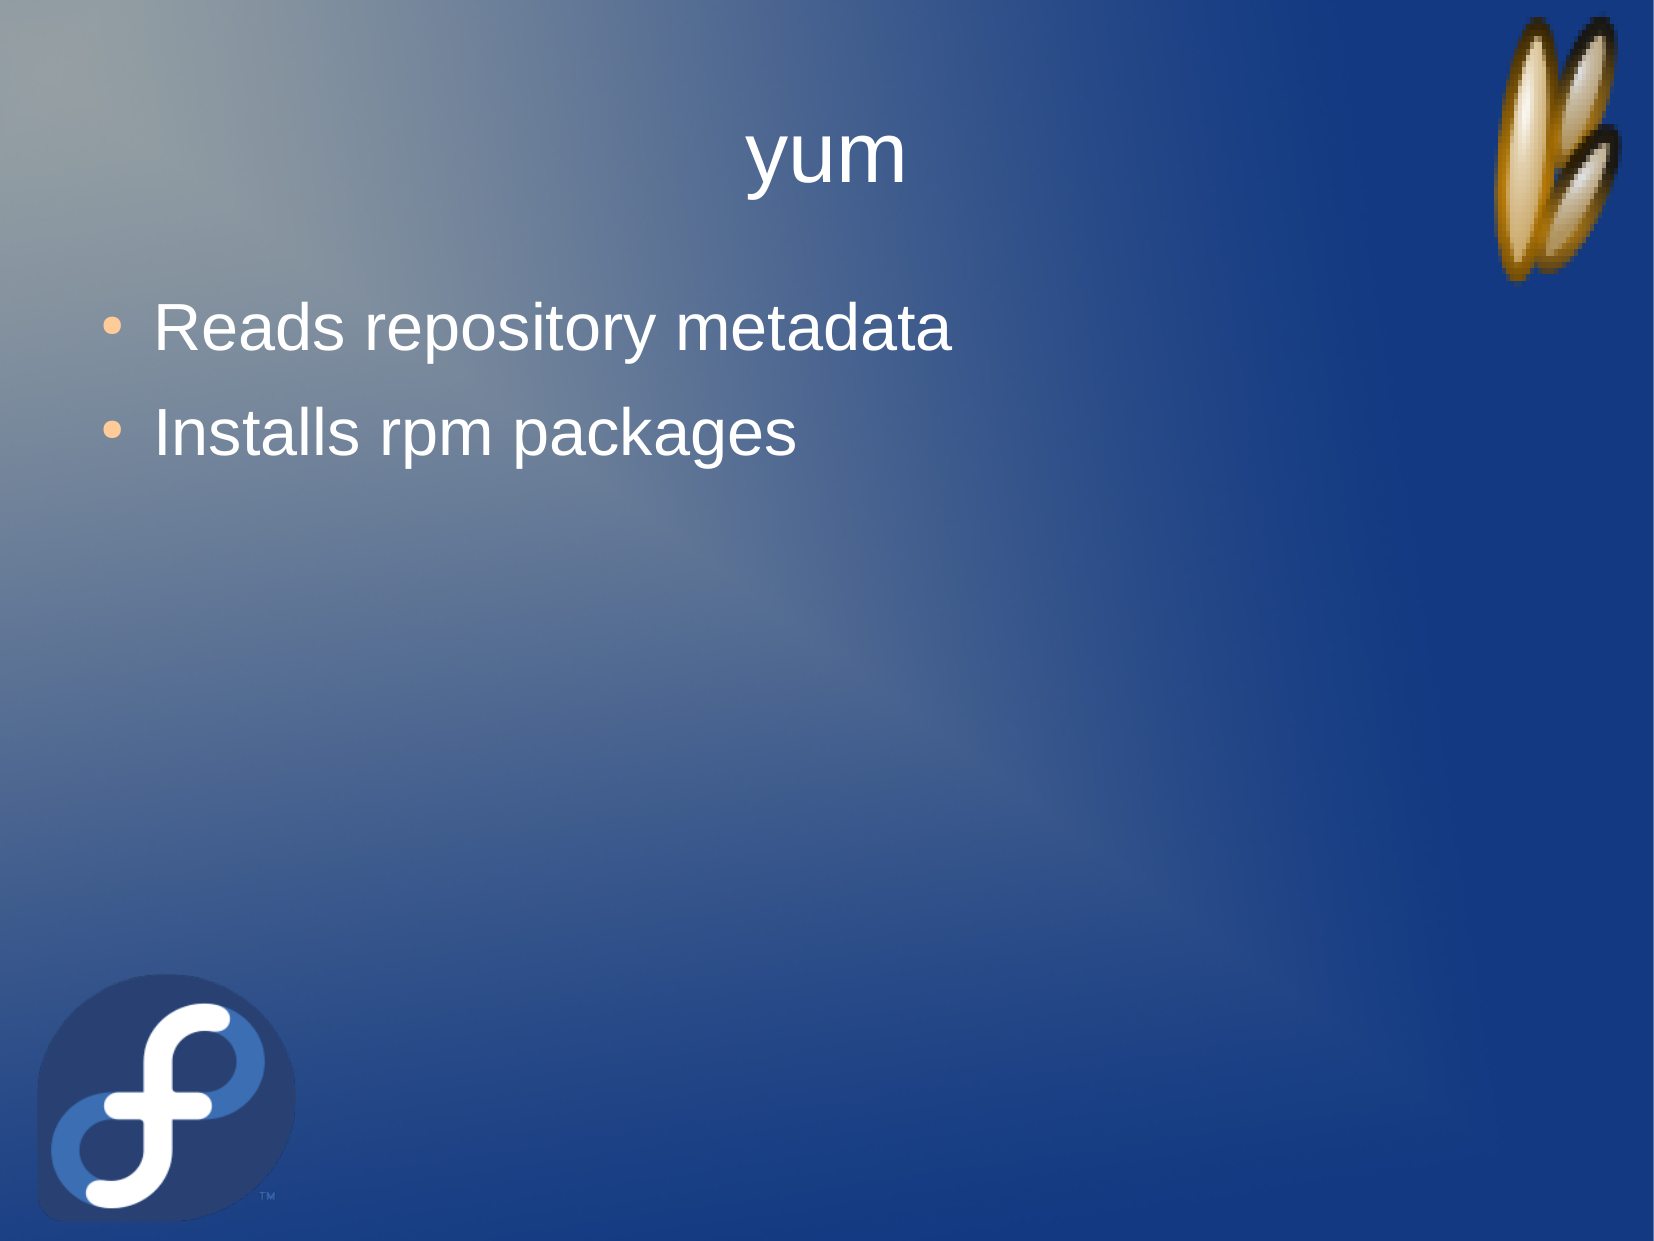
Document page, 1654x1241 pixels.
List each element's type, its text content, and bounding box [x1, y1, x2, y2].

list Reads repository metadata Installs rpm packages [82, 290, 1571, 1109]
picture [0, 0, 1654, 1241]
title yum [82, 49, 1571, 257]
